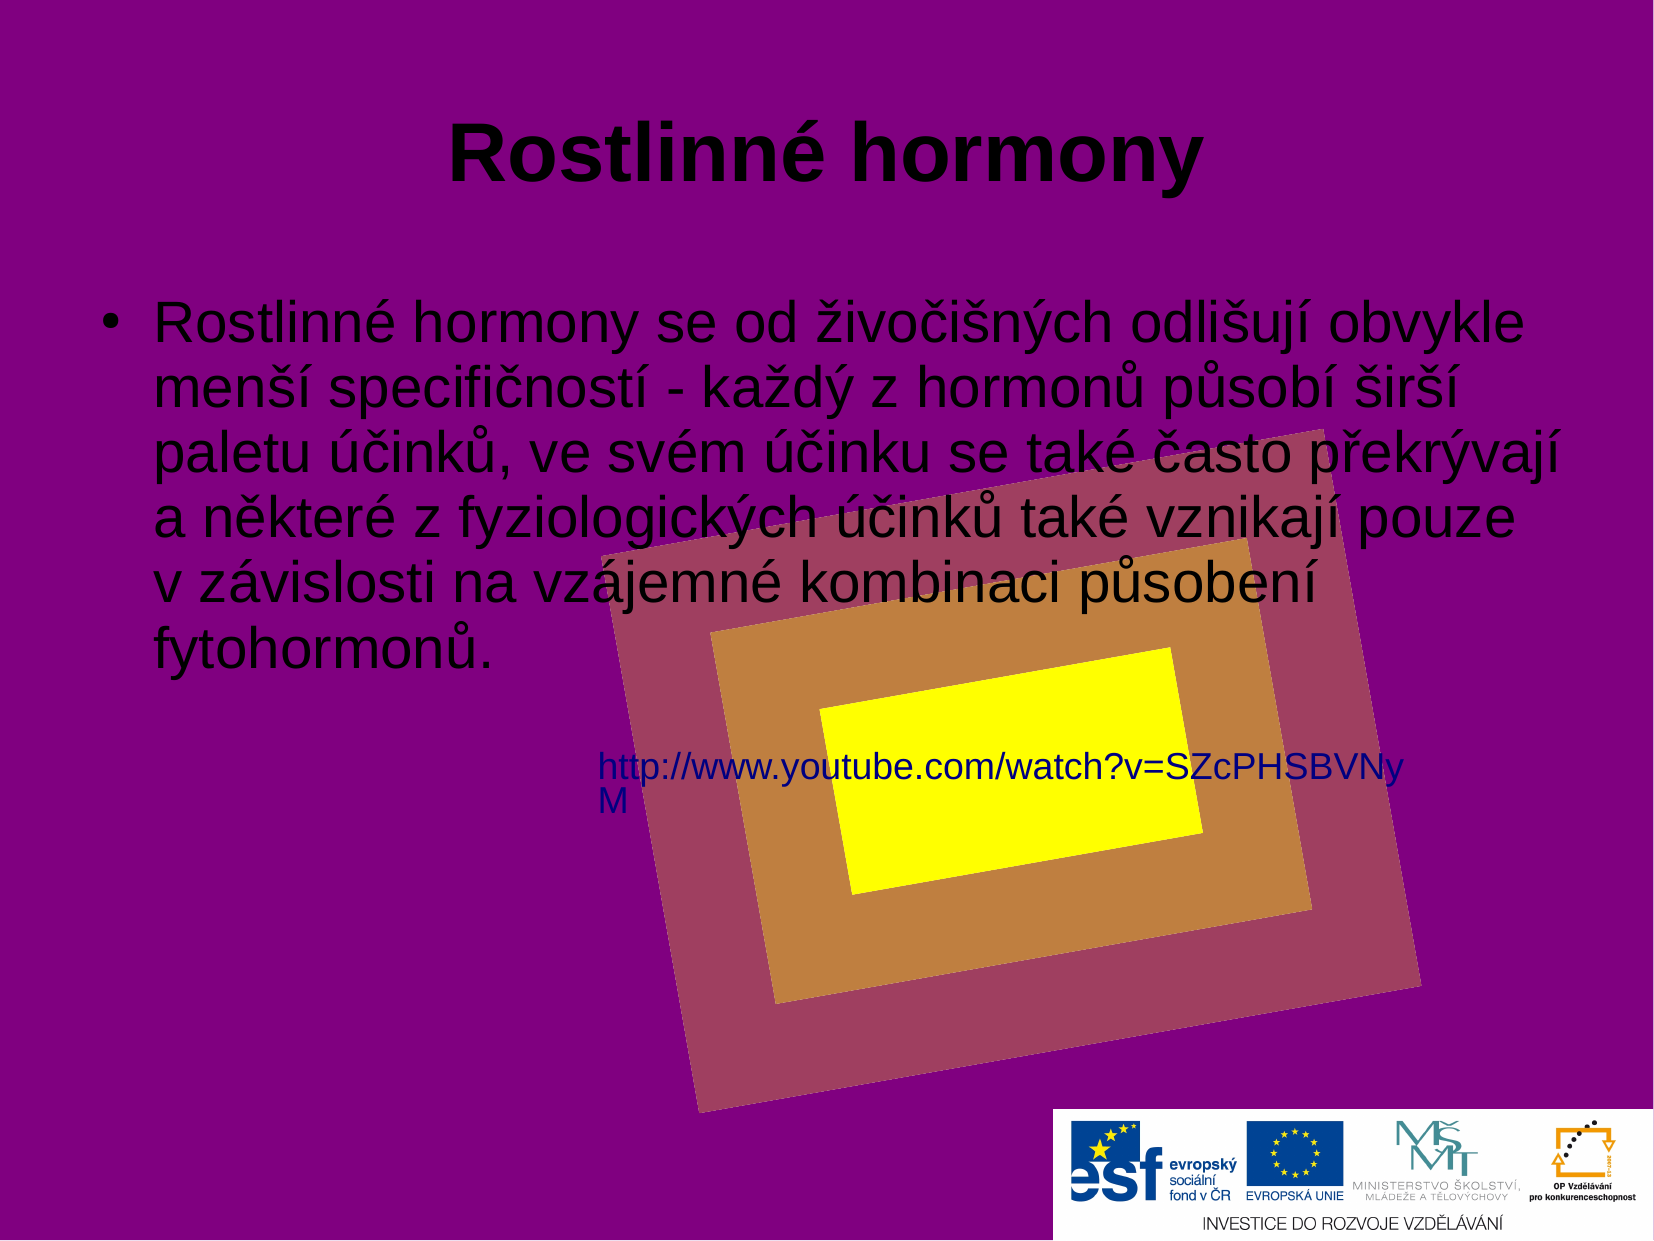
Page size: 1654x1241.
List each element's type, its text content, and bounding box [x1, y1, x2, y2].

picture [1053, 1109, 1654, 1241]
title Rostlinné hormony [82, 49, 1571, 257]
list Rostlinné hormony se od živočišných odlišují obvykle menší specifičností - každý z hormonů působí širší paletu účinků, ve svém účinku se také často překrývají a některé z fyziologických účinků také vznikají pouze v závislosti na vzájemné kombinaci působení fytohormonů. [82, 290, 1571, 1109]
text_box http://www.youtube.com/watch?v=SZcPHSBVNyM [582, 738, 1447, 838]
